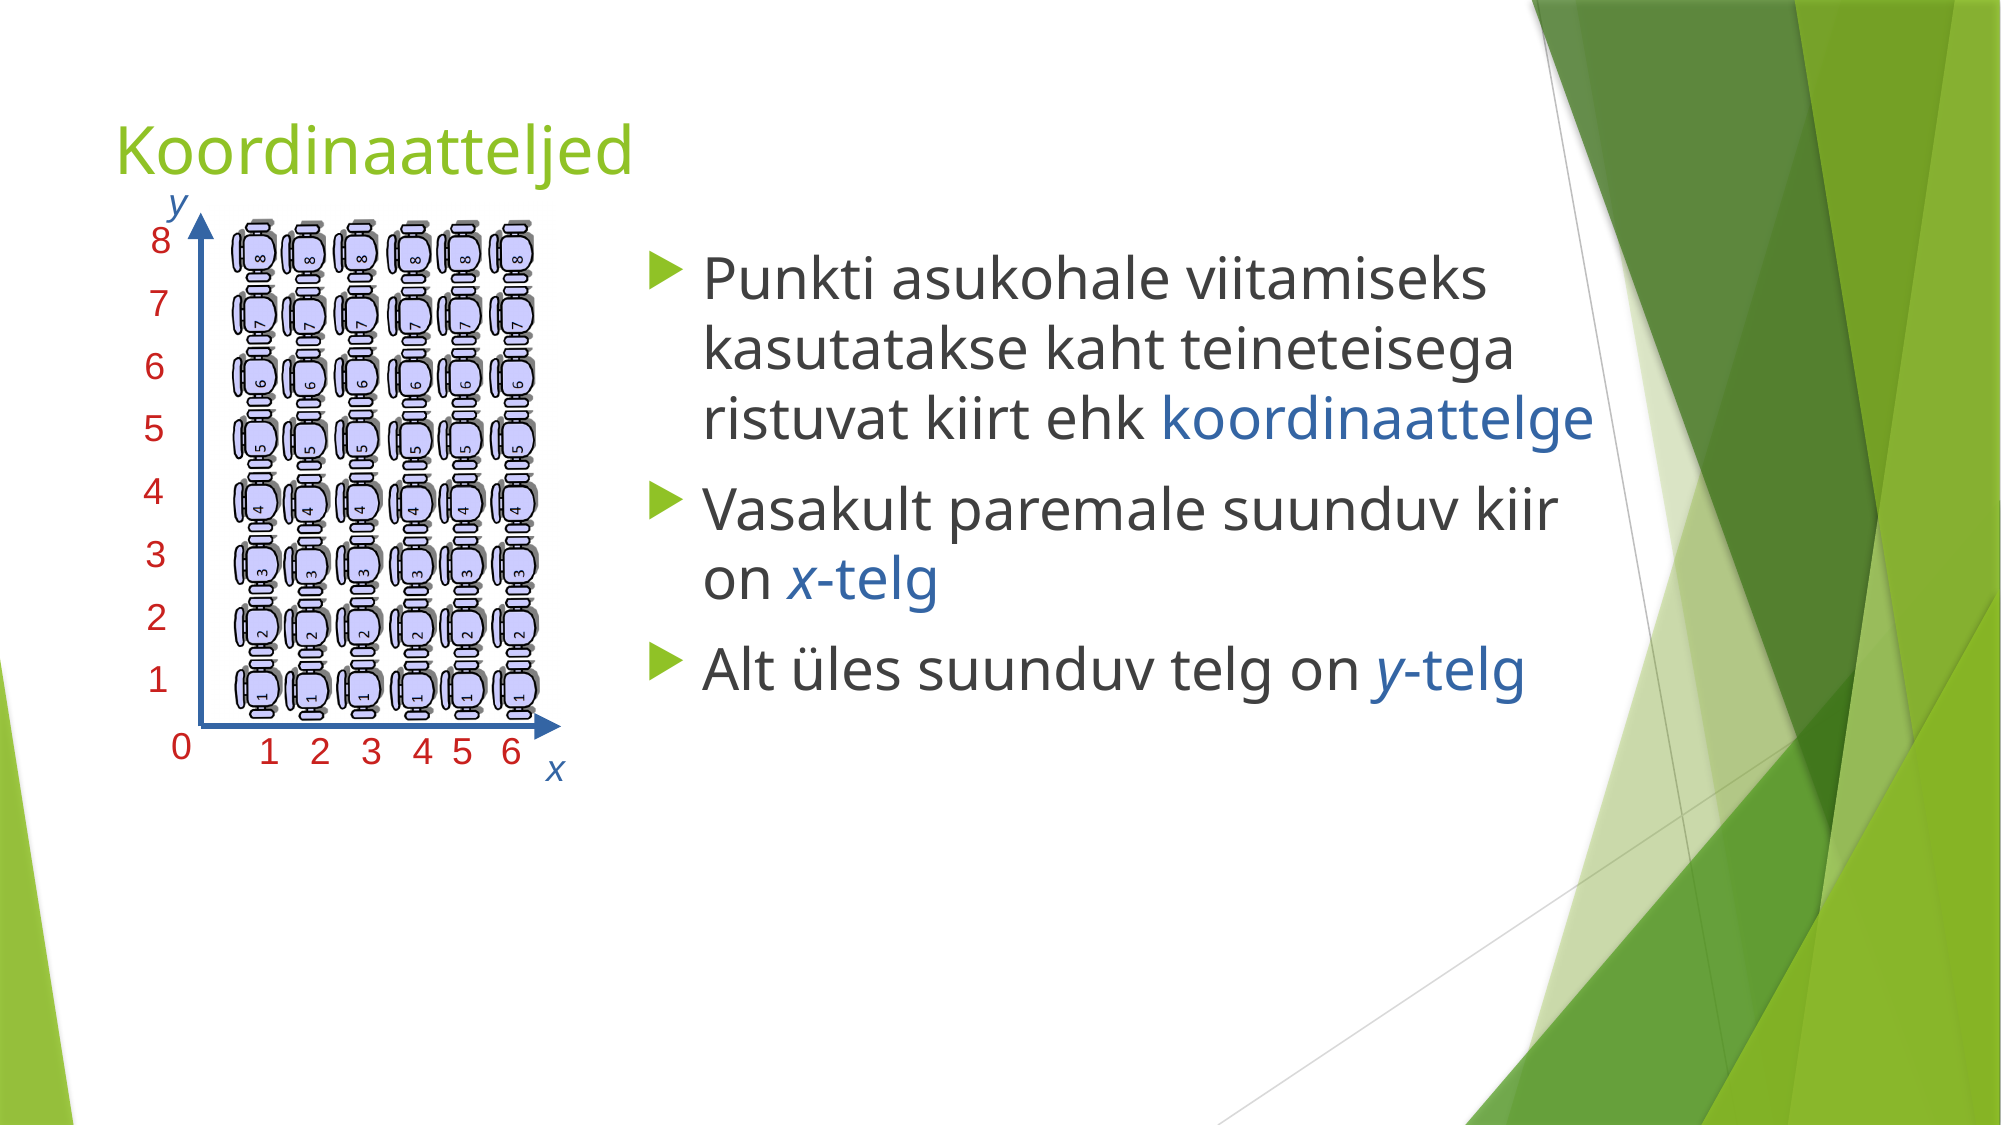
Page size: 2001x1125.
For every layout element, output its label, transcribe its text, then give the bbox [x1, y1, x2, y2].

text_box 1 [243, 729, 284, 781]
text_box 5 [437, 729, 486, 781]
text_box 6 [486, 729, 534, 781]
text_box 6 [536, 727, 561, 740]
text_box 2 [131, 588, 183, 646]
text_box 0 [156, 718, 207, 775]
text_box 6 [129, 337, 180, 395]
picture [206, 201, 562, 723]
text_box 5 [128, 400, 180, 458]
text_box 2 [295, 729, 335, 781]
text_box 4 [397, 729, 437, 781]
text_box 7 [133, 275, 185, 333]
text_box 3 [346, 729, 387, 781]
text_box 8 [135, 212, 187, 270]
text_box 1 [132, 651, 184, 709]
text_box y [153, 173, 202, 231]
text_box 3 [130, 525, 181, 583]
text_box x [531, 740, 580, 798]
title Koordinaatteljed [99, 99, 1613, 237]
text_box 4 [128, 463, 179, 521]
list Punkti asukohale viitamiseks kasutatakse kaht teineteisega ristuvat kiirt ehk koordinaattelge Vasakult paremale suunduv kiir on x-telg Alt üles suunduv telg on y-telg [630, 183, 1625, 1069]
